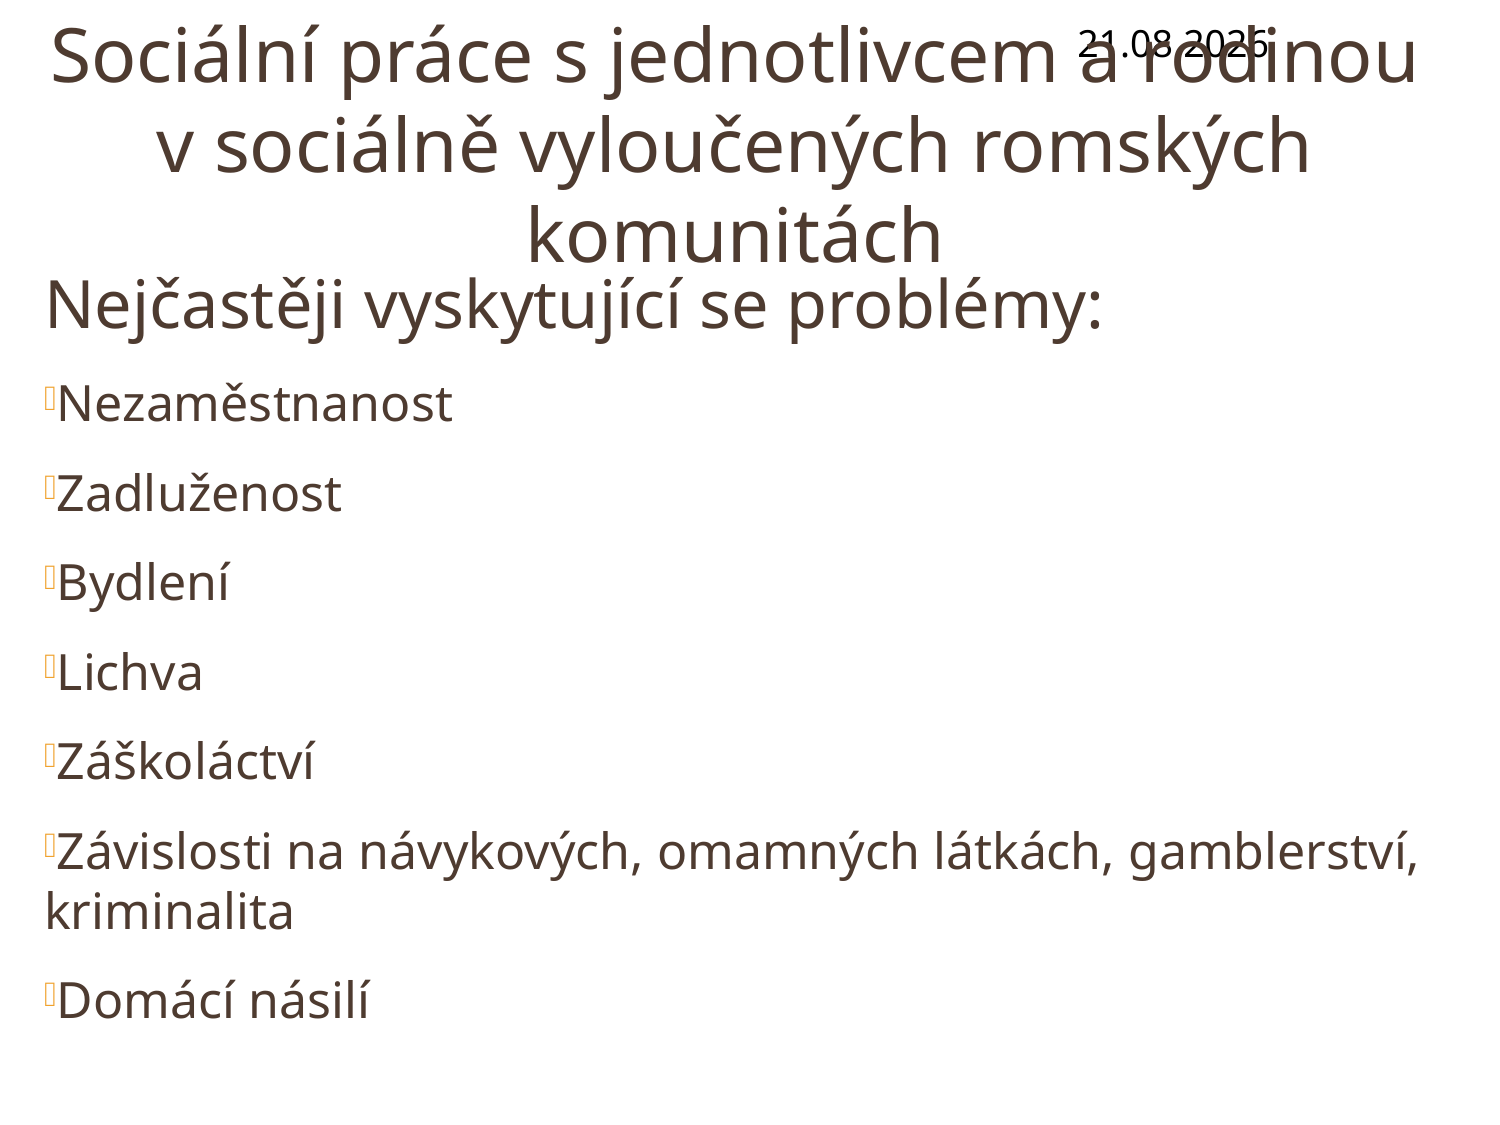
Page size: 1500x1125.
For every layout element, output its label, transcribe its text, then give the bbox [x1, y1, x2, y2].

list Nejčastěji vyskytující se problémy: Nezaměstnanost Zadluženost Bydlení Lichva Záškoláctví Závislosti na návykových, omamných látkách, gamblerství, kriminalita Domácí násilí [29, 254, 1475, 1125]
title Sociální práce s jednotlivcem a rodinou v sociálně vyloučených romských komunitách [0, 0, 1471, 268]
